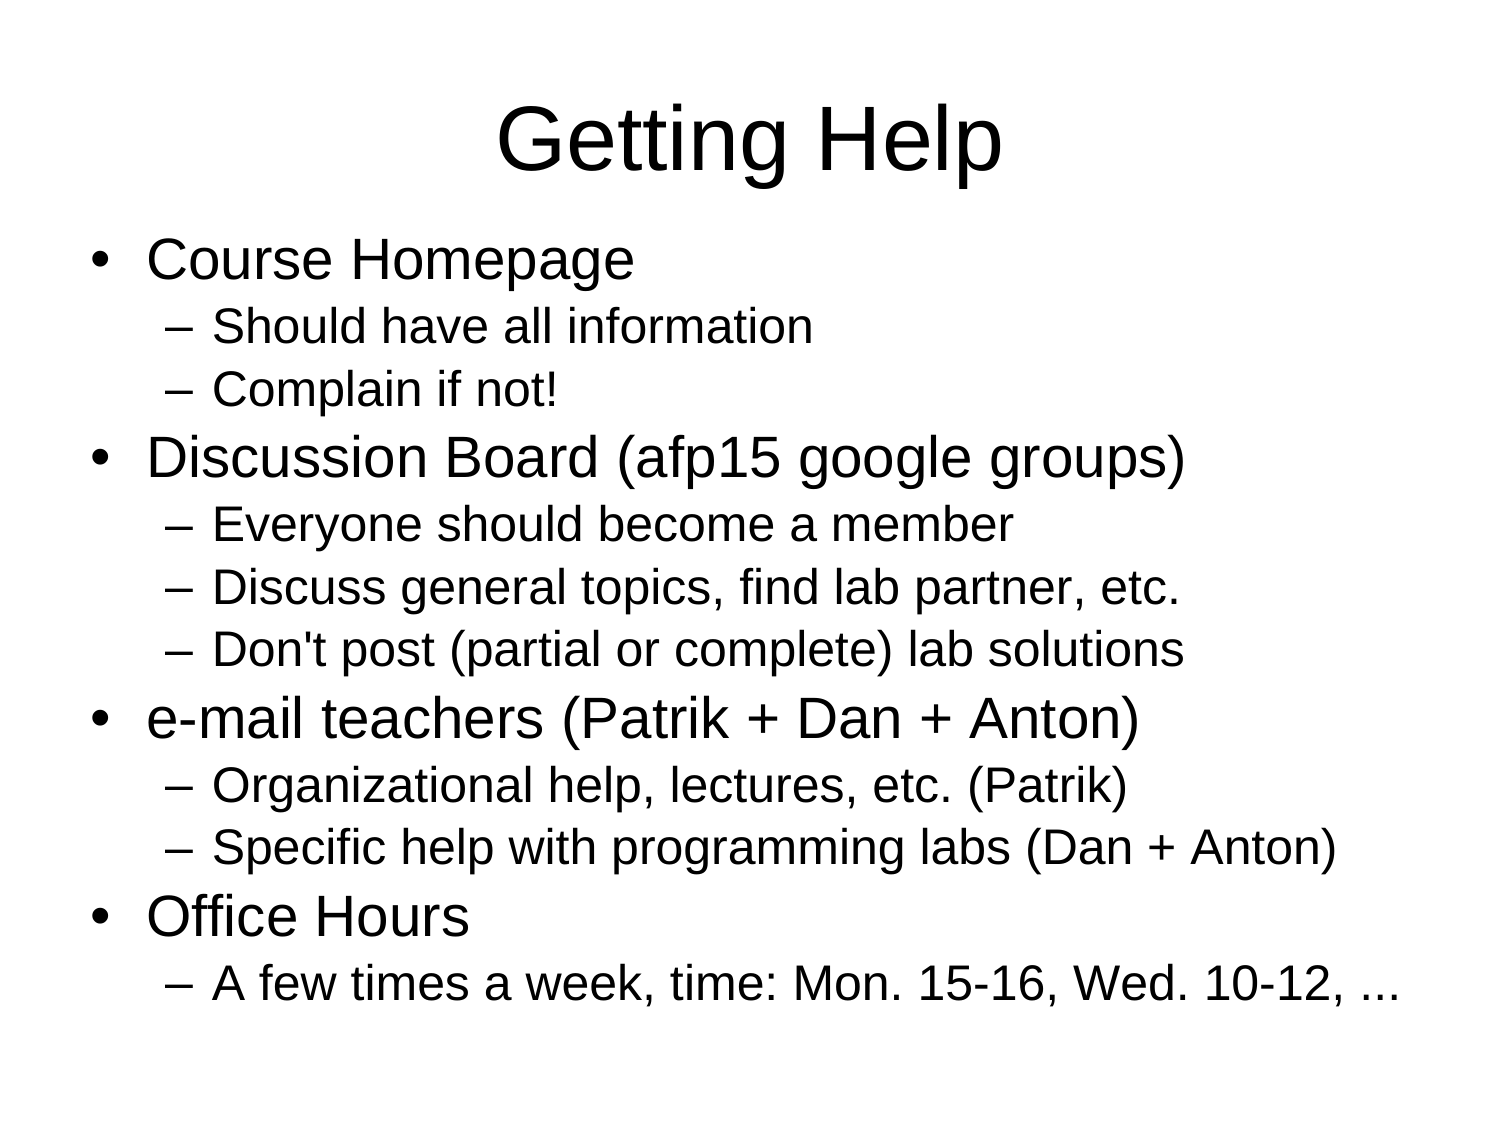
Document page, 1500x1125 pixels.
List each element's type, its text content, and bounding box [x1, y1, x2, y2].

list Course Homepage Should have all information Complain if not! Discussion Board (afp15 google groups) Everyone should become a member Discuss general topics, find lab partner, etc. Don't post (partial or complete) lab solutions e-mail teachers (Patrik + Dan + Anton) Organizational help, lectures, etc. (Patrik) Specific help with programming labs (Dan + Anton) Office Hours A few times a week, time: Mon. 15-16, Wed. 10-12, ... [75, 224, 1426, 1030]
title Getting Help [75, 45, 1426, 224]
